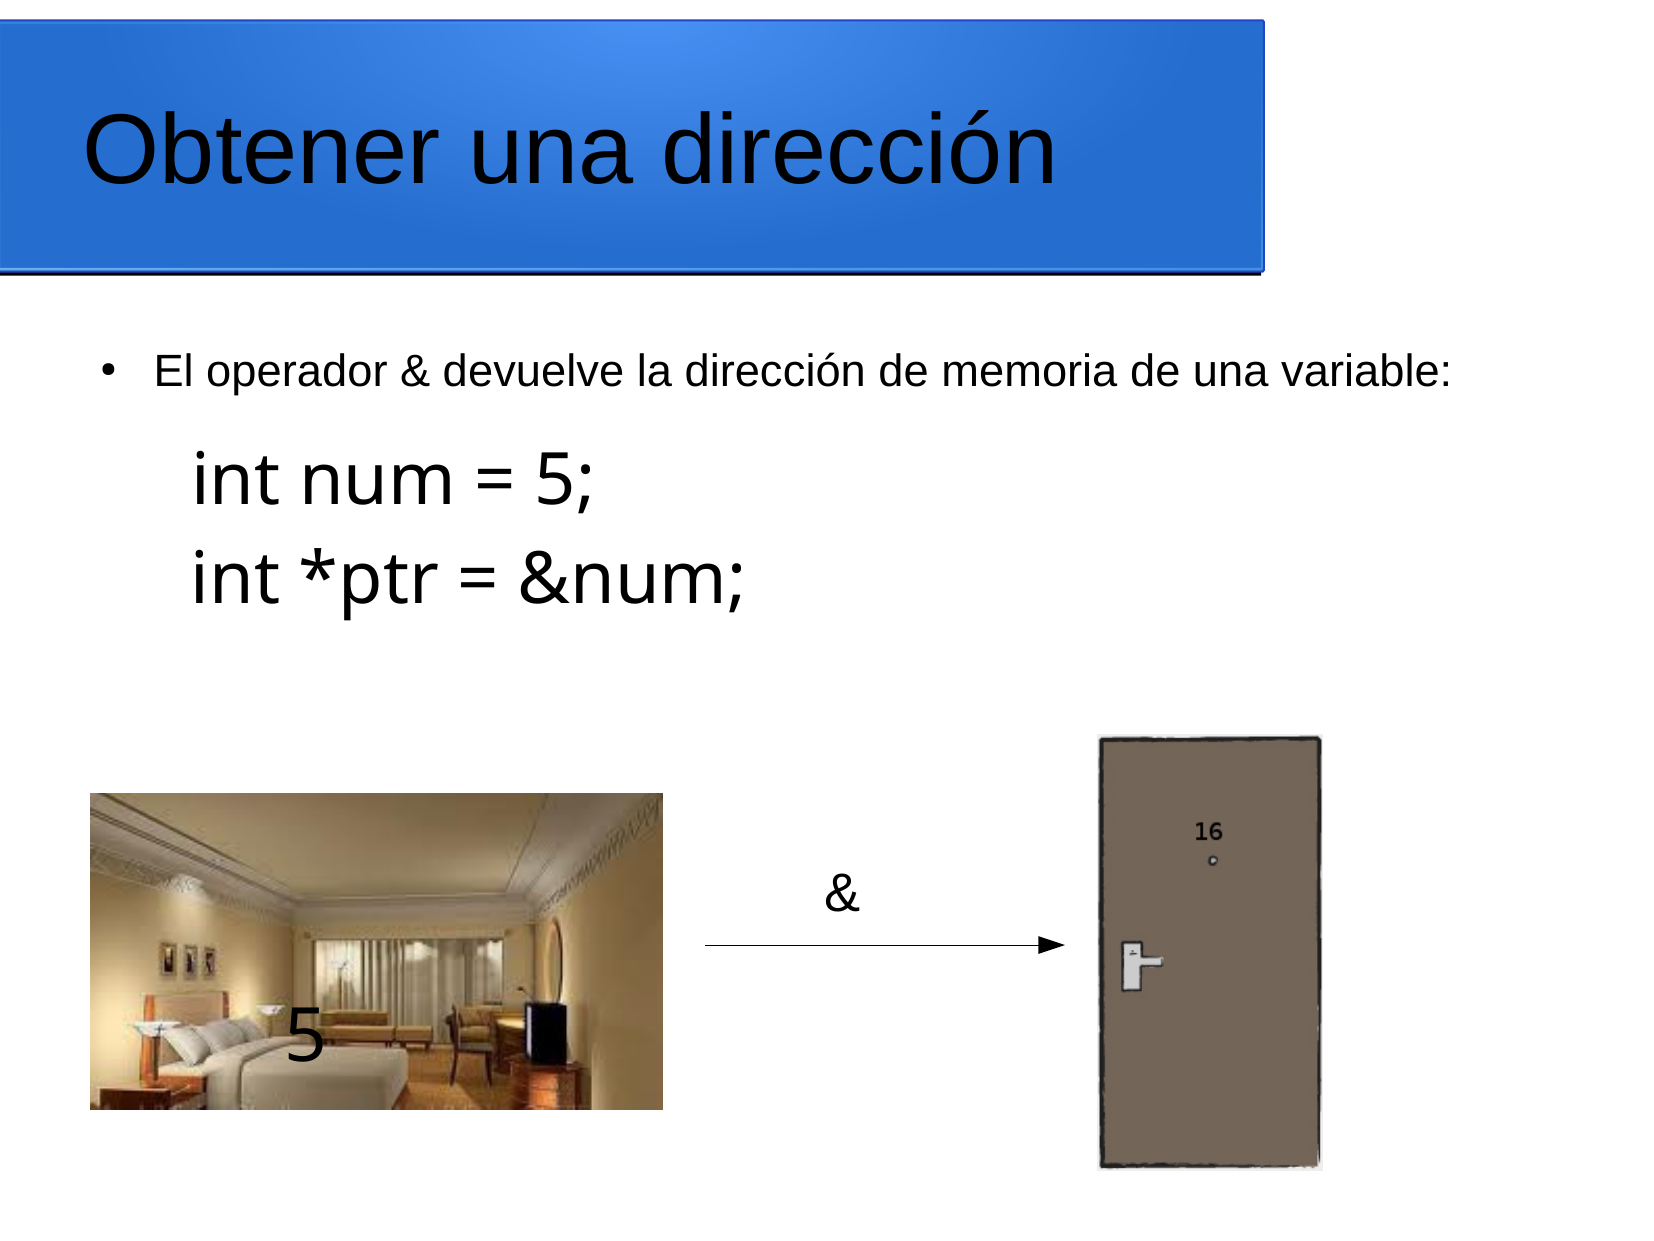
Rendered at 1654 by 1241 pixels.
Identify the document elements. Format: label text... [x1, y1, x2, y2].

title Obtener una dirección [82, 47, 1235, 252]
text_box 5 [270, 973, 346, 1066]
list El operador & devuelve la dirección de memoria de una variable: int num = 5; int *ptr = &num; [82, 345, 1571, 781]
text_box & [810, 855, 946, 931]
picture [1097, 734, 1323, 1171]
picture [90, 793, 663, 1111]
